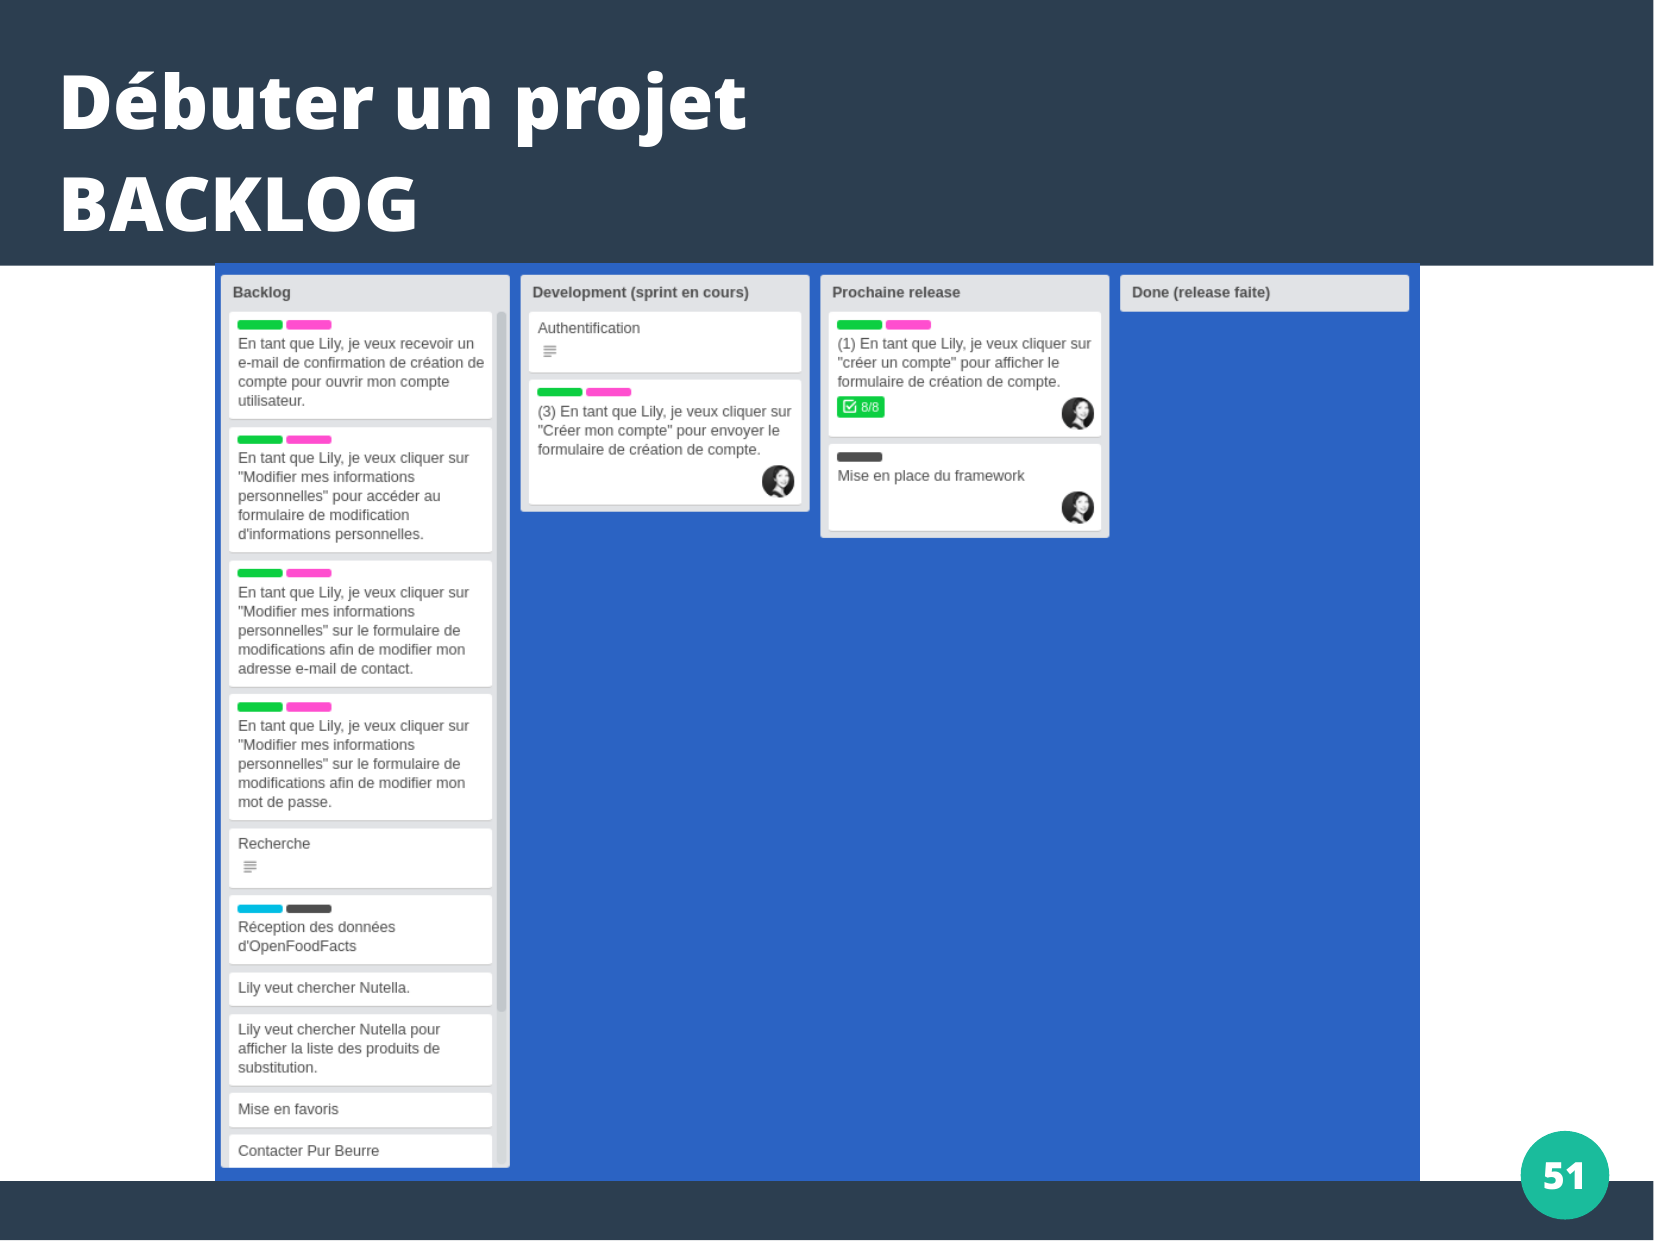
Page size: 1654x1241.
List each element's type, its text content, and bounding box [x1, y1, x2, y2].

title Débuter un projet BACKLOG [59, 49, 1595, 207]
picture [215, 263, 1420, 1181]
